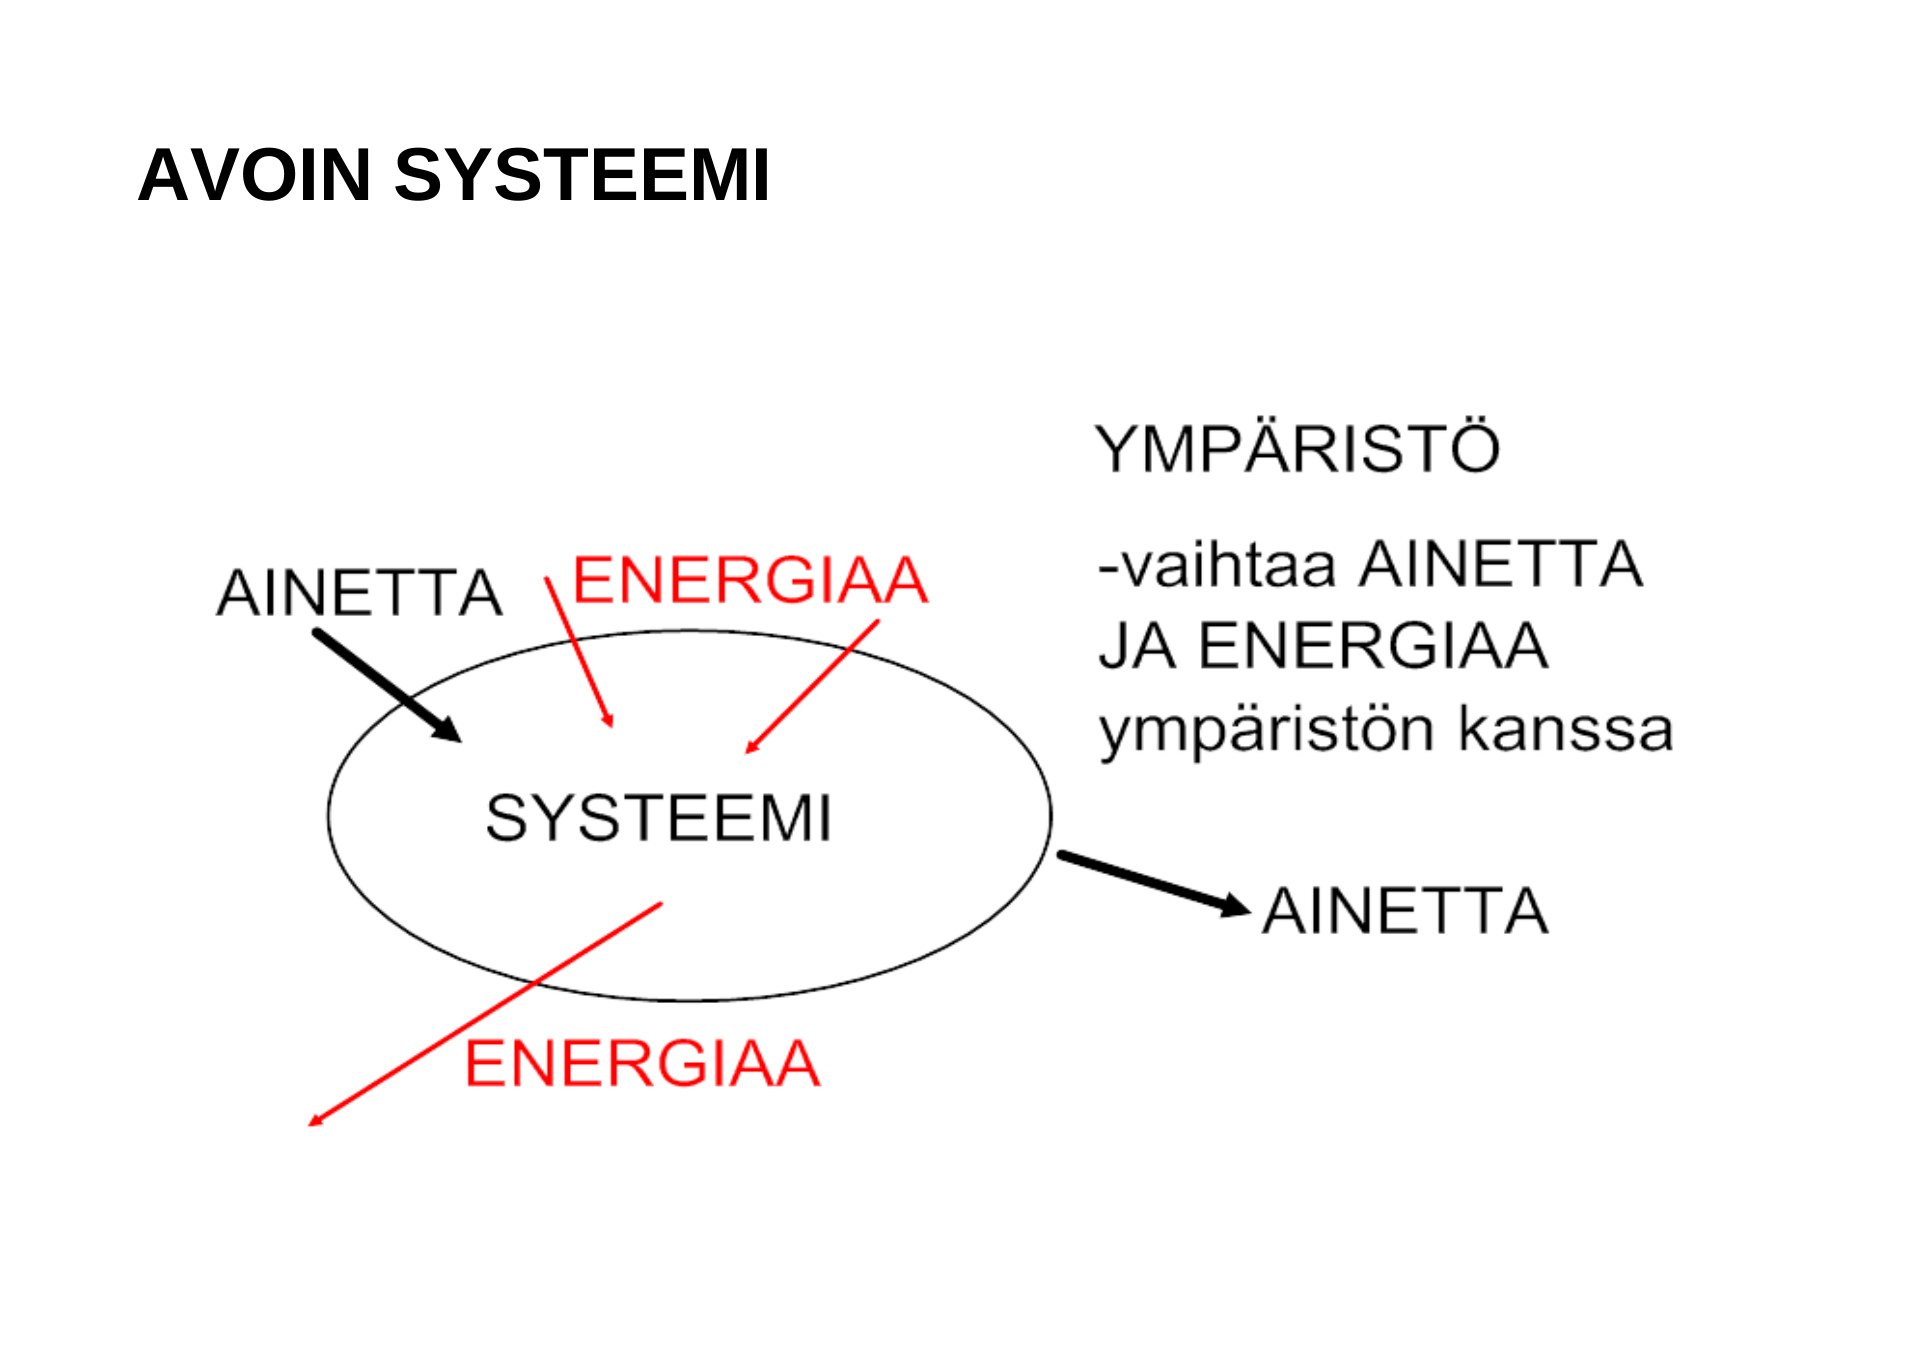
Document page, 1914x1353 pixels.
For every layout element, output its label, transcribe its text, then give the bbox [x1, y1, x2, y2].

picture [158, 327, 1777, 1172]
text_box AVOIN SYSTEEMI [121, 117, 1258, 232]
